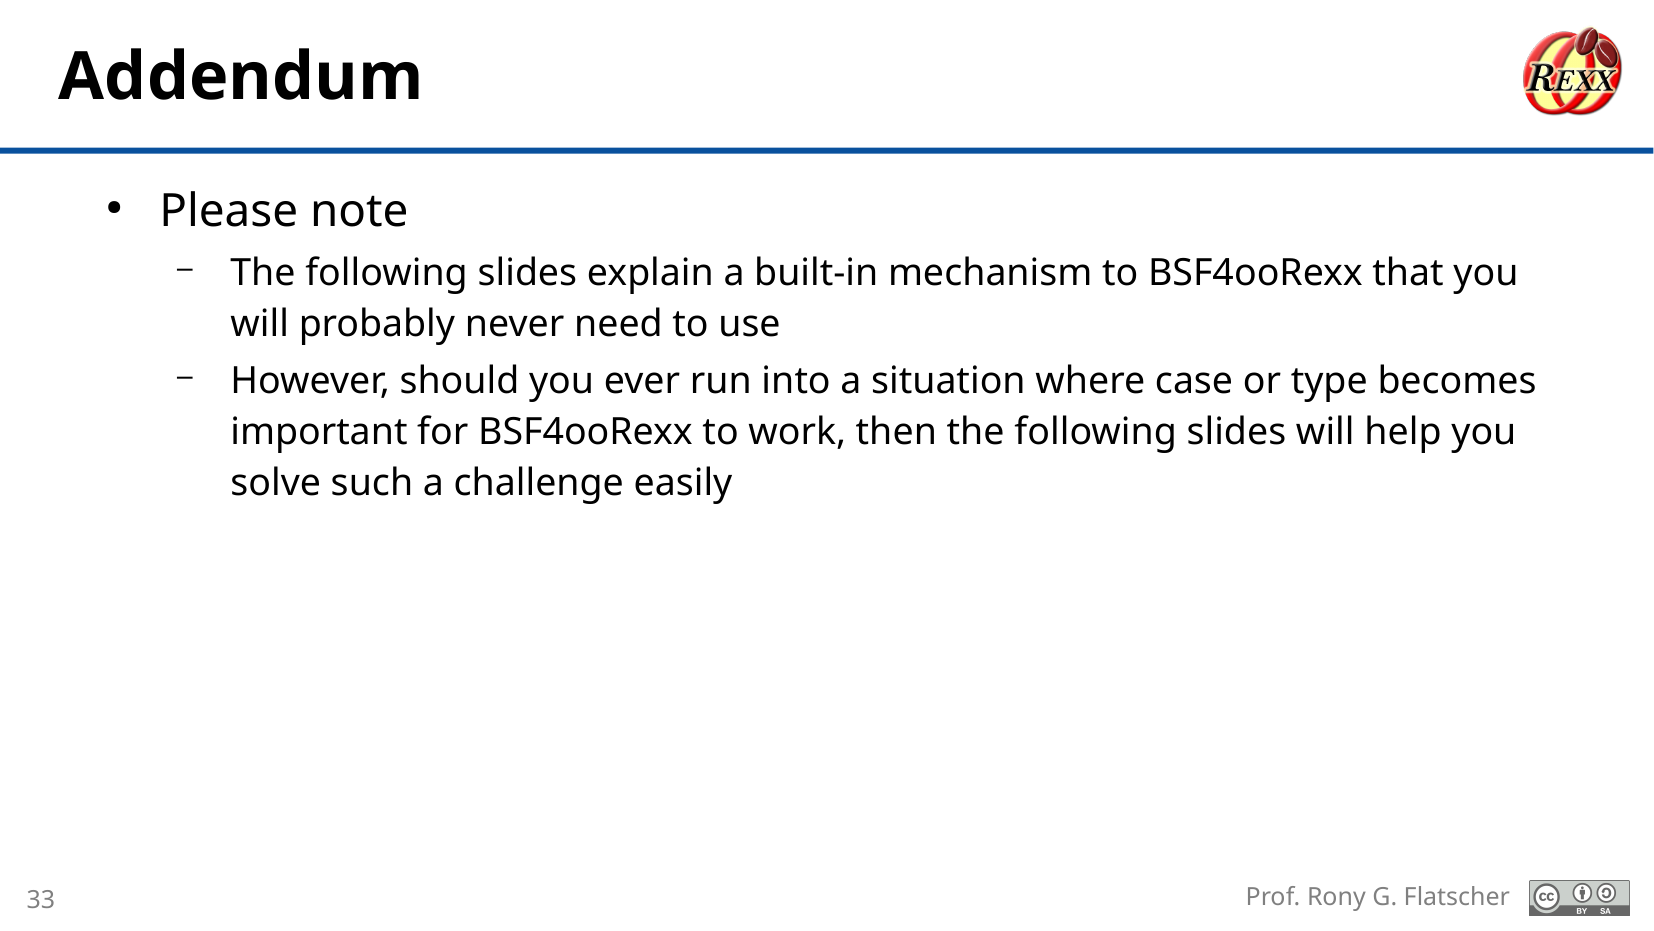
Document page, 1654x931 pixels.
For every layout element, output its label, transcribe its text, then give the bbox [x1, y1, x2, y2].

list Please note The following slides explain a built-in mechanism to BSF4ooRexx that you will probably never need to use However, should you ever run into a situation where case or type becomes important for BSF4ooRexx to work, then the following slides will help you solve such a challenge easily [88, 177, 1577, 857]
title Addendum [0, 0, 1625, 148]
